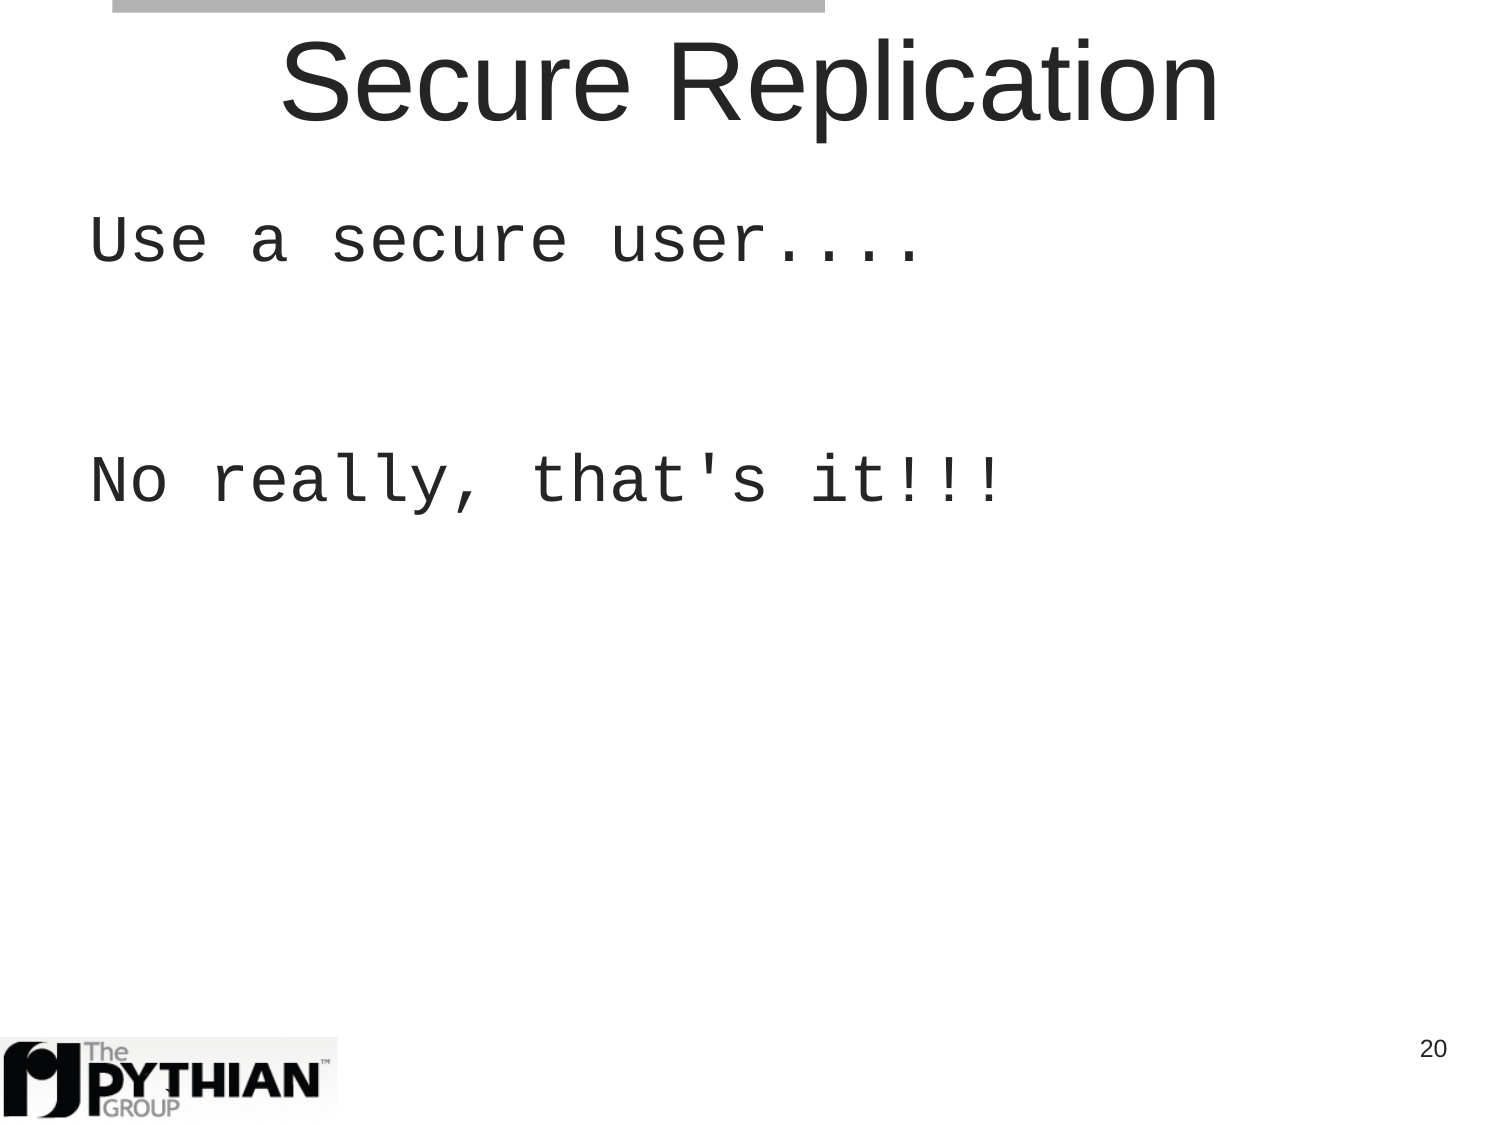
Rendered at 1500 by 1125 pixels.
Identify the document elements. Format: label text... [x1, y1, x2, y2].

picture [0, 1037, 338, 1125]
text_box <number> [1112, 1024, 1463, 1103]
text_box Secure Replication [0, 0, 1500, 151]
text_box Use a secure user.... No really, that's it!!! [75, 187, 1500, 1013]
